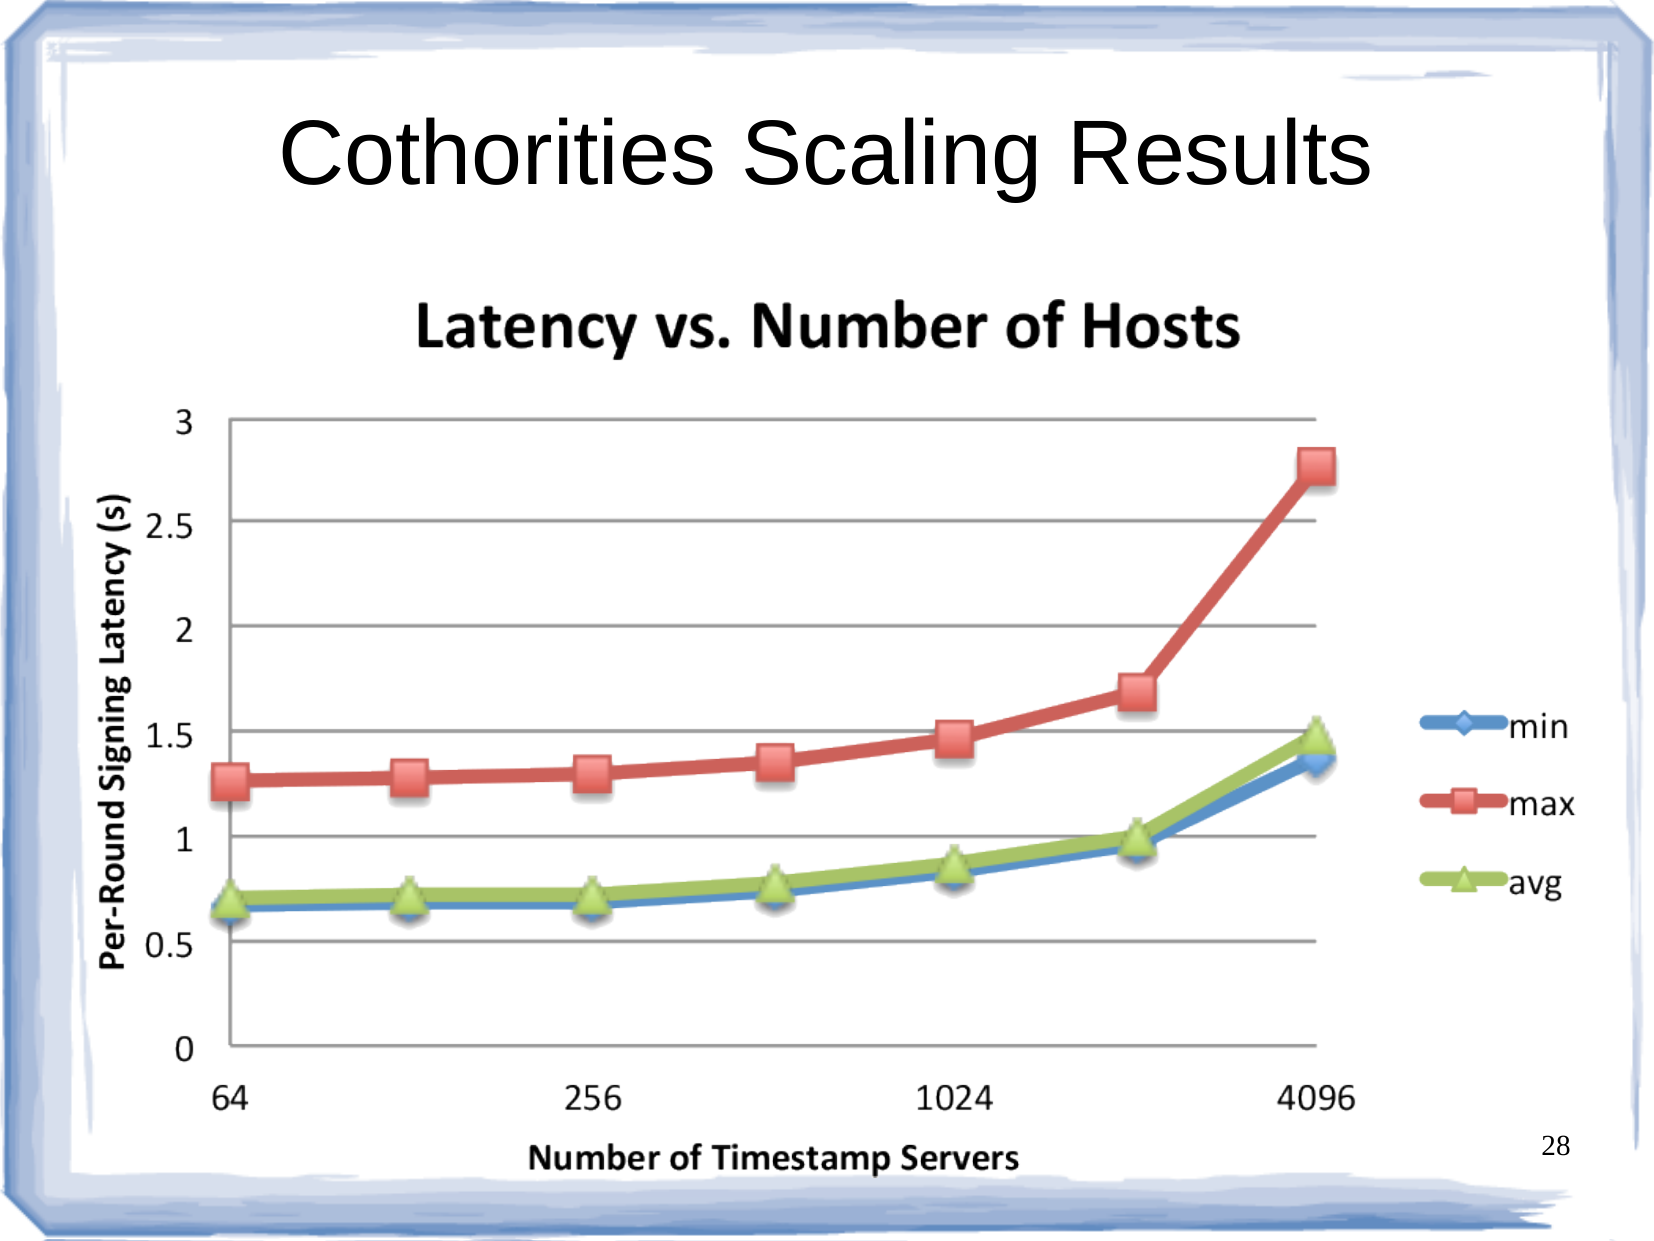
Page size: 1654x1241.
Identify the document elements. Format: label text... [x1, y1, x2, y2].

title Cothorities Scaling Results [82, 49, 1571, 257]
picture [0, 0, 1654, 1241]
